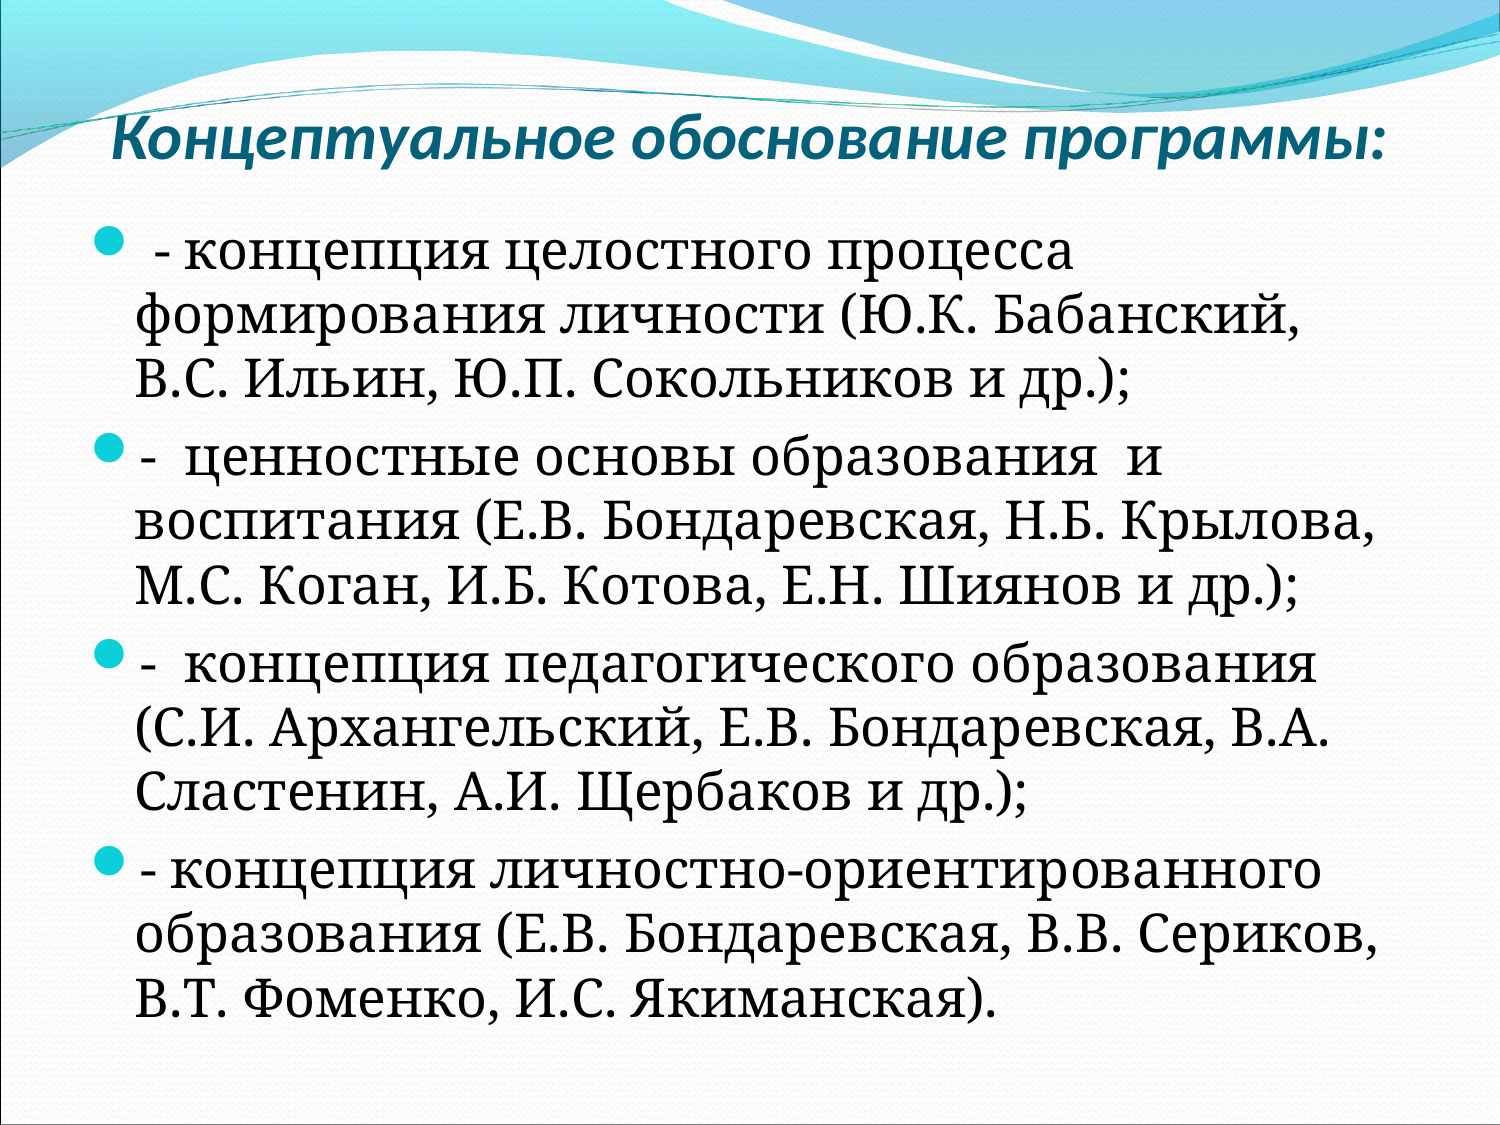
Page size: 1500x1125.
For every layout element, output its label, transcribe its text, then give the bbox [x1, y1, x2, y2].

list - концепция целостного процесса формирования личности (Ю.К. Бабанский, B.C. Ильин, Ю.П. Сокольников и др.); - ценностные основы образования и воспитания (Е.В. Бондаревская, Н.Б. Крылова, М.С. Коган, И.Б. Котова, Е.Н. Шиянов и др.); - концепция педагогического образования (С.И. Архангельский, Е.В. Бондаревская, В.А. Сластенин, А.И. Щербаков и др.); - концепция личностно-ориентированного образования (Е.В. Бондаревская, В.В. Сериков, В.Т. Фоменко, И.С. Якиманская). [75, 207, 1426, 1038]
title Концептуальное обоснование программы: [75, 5, 1426, 173]
picture [0, 0, 1500, 1125]
